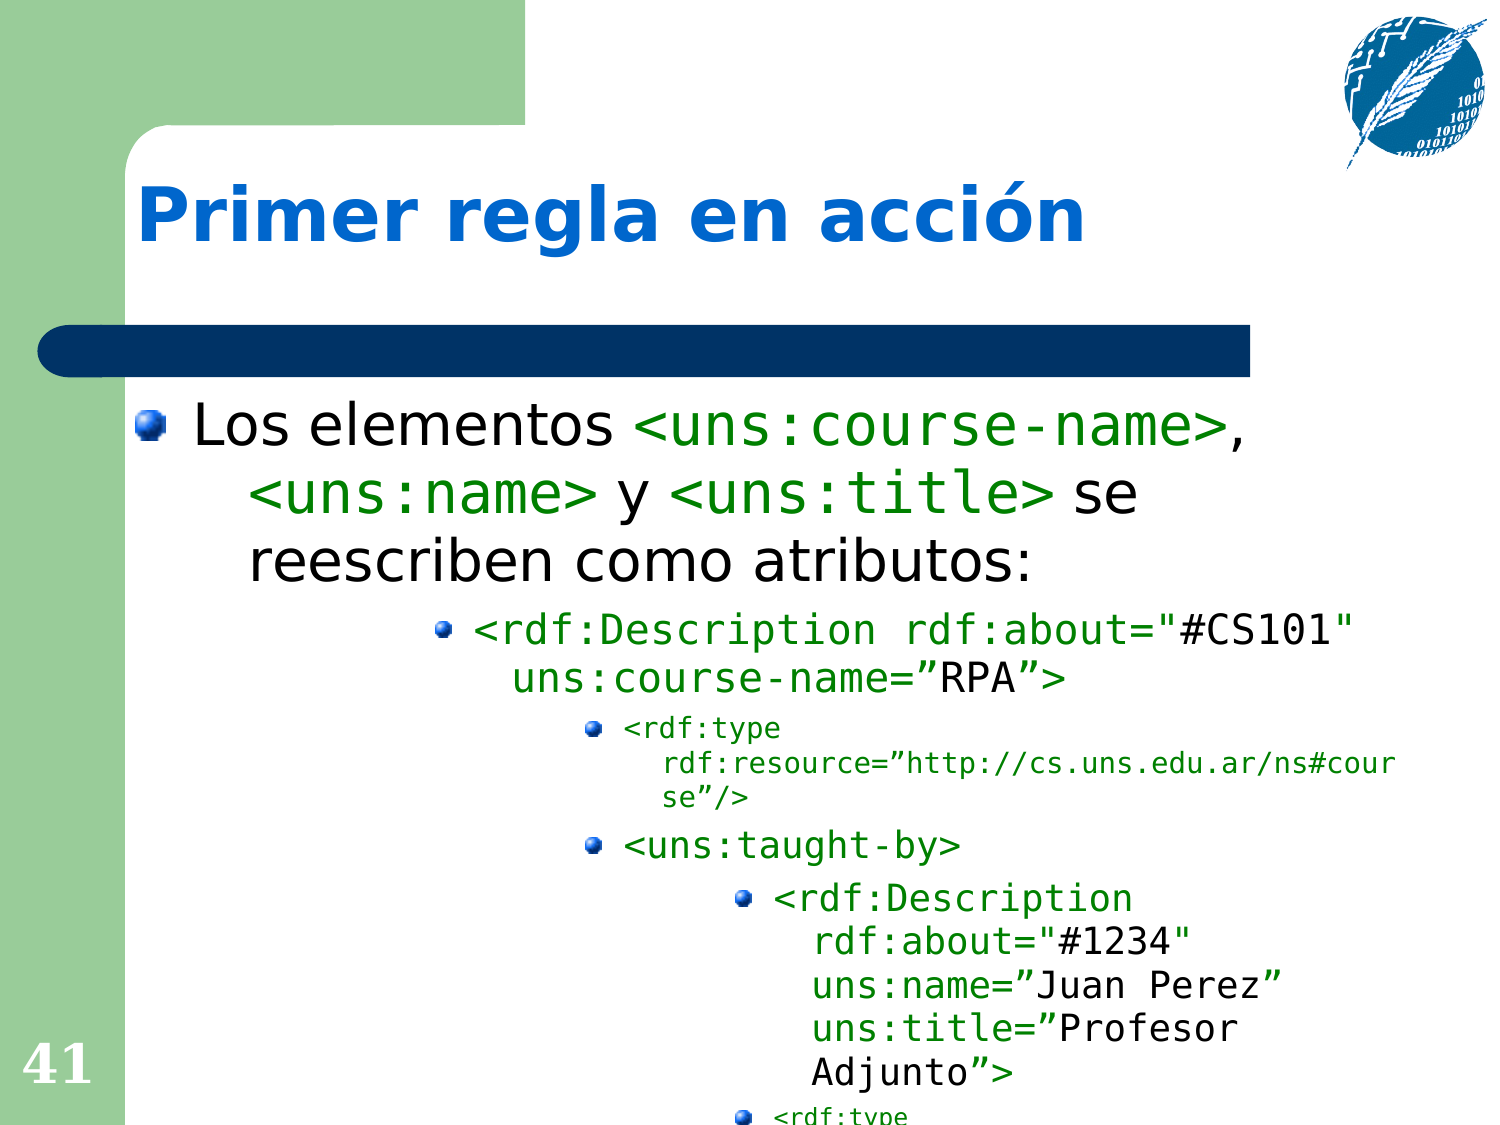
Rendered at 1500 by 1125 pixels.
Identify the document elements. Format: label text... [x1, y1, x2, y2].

picture [1433, 139, 1440, 147]
picture [1436, 127, 1450, 136]
picture [735, 1113, 752, 1125]
list Los elementos <uns:course-name>, <uns:name> y <uns:title> se reescriben como atributos: <rdf:Description rdf:about="#CS101" uns:course-name=”RPA”> <rdf:type rdf:resource=”http://cs.uns.edu.ar/ns#course”/> <uns:taught-by> <rdf:Description rdf:about="#1234" uns:name=”Juan Perez” uns:title=”Profesor Adjunto”> <rdf:type rdf:resource=”http://cs.uns.edu.ar/ns#teacher”/> </rdf:Description></uns:taught-by> </rdf:Description> [135, 391, 1398, 1113]
picture [1341, 15, 1487, 172]
picture [1416, 140, 1425, 149]
picture [1427, 138, 1431, 148]
title Primer regla en acción [135, 135, 1412, 301]
